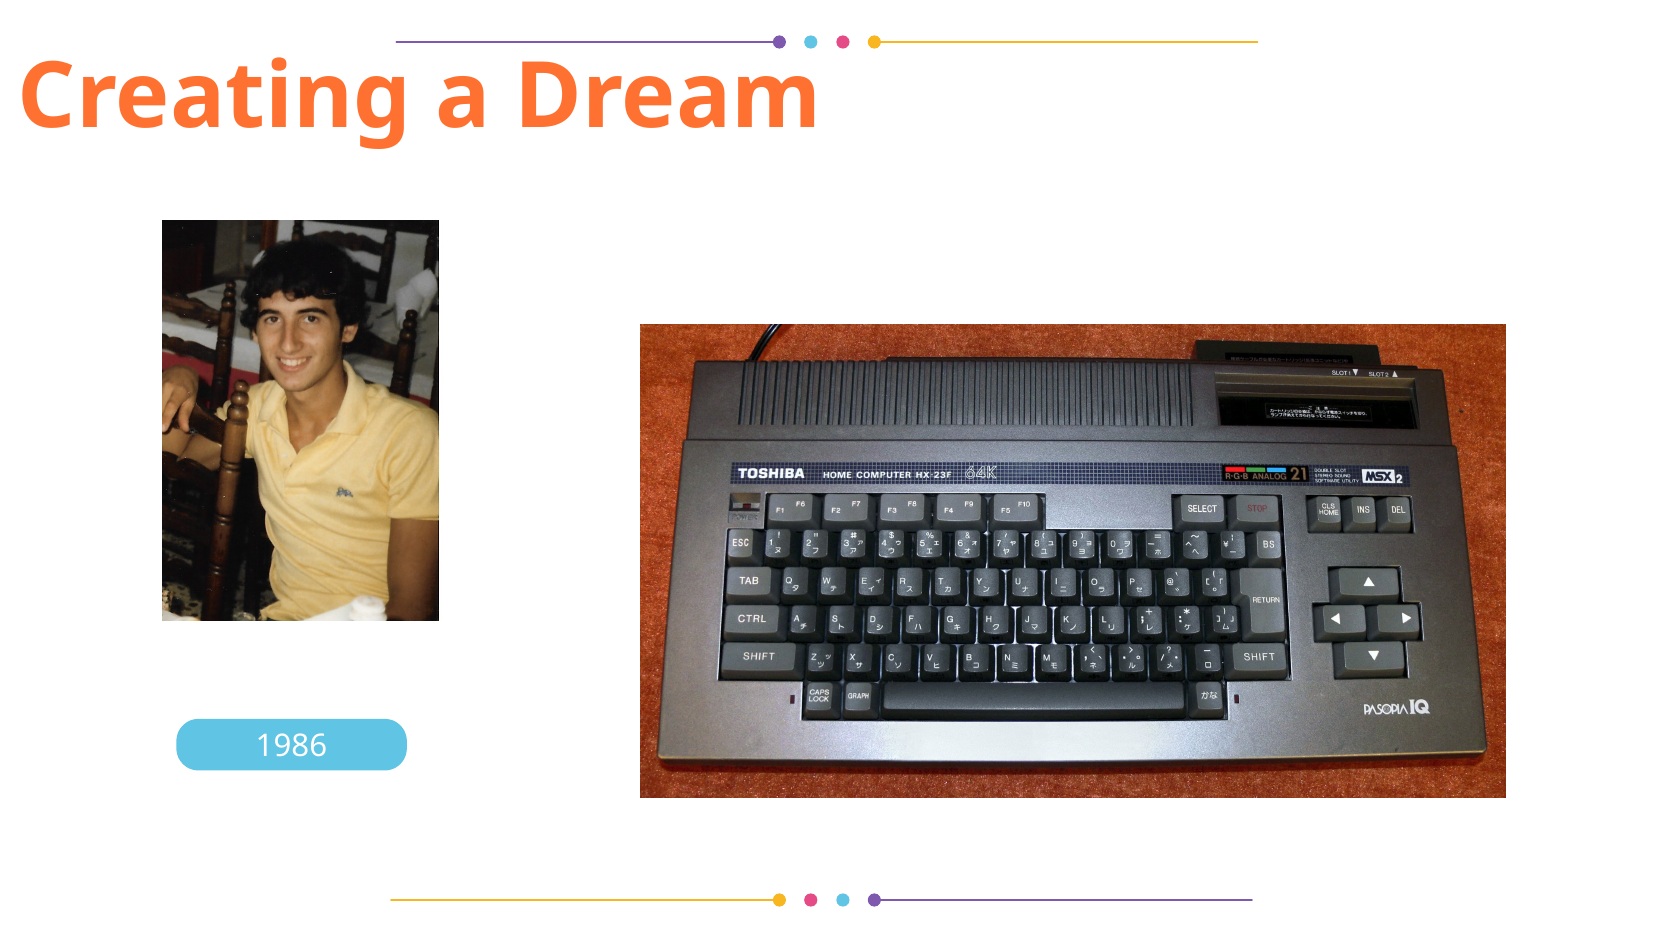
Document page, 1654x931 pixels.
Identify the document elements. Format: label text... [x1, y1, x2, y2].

title Creating a Dream [17, 7, 1022, 178]
picture [640, 324, 1506, 798]
picture [162, 220, 443, 621]
text_box 1986 [176, 718, 407, 771]
